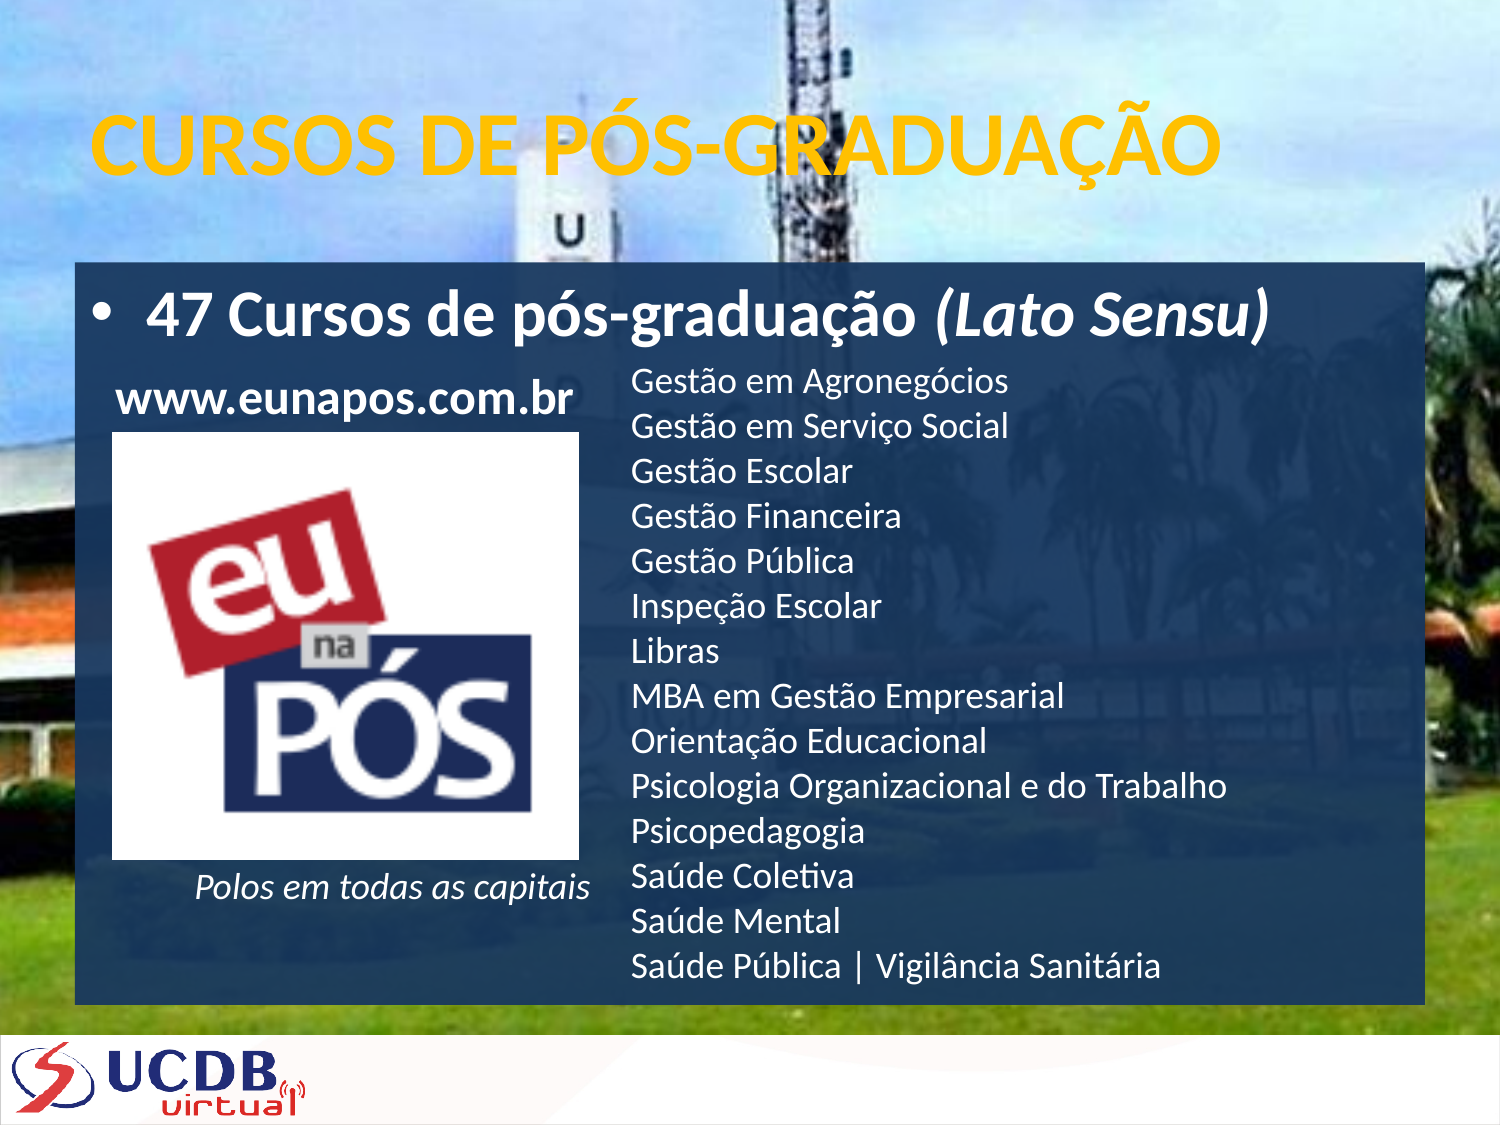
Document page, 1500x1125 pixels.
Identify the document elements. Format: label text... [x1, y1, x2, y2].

text_box www.eunapos.com.br [101, 356, 613, 432]
title CURSOS DE PÓS-GRADUAÇÃO [75, 45, 1425, 233]
text_box 47 Cursos de pós-graduação (Lato Sensu)​ [74, 262, 1425, 1005]
picture [0, 0, 1500, 1125]
text_box Polos em todas as capitais [179, 854, 606, 915]
text_box Gestão em Agronegócios Gestão em Serviço Social Gestão Escolar Gestão Financeira Gestão Pública Inspeção Escolar Libras MBA em Gestão Empresarial Orientação Educacional Psicologia Organizacional e do Trabalho Psicopedagogia Saúde Coletiva Saúde Mental Saúde Pública | Vigilância Sanitária [616, 348, 1400, 994]
